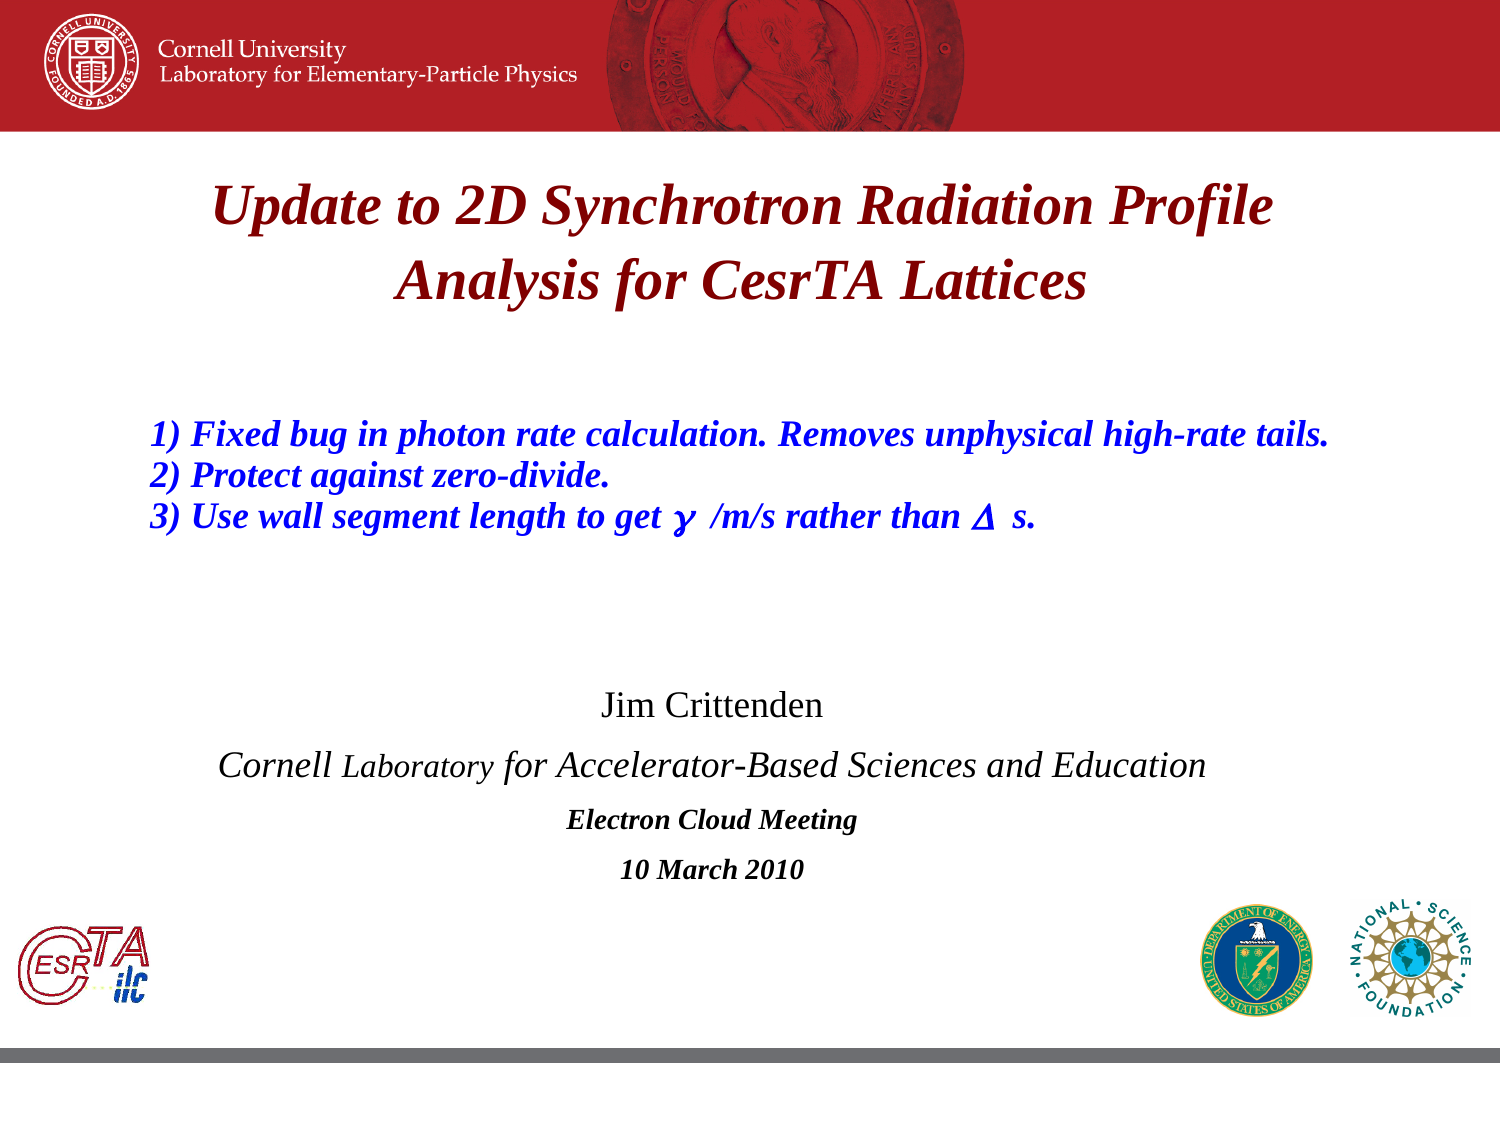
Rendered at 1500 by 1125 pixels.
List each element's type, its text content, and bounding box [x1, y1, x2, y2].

title Update to 2D Synchrotron Radiation Profile Analysis for CesrTA Lattices [22, 136, 1463, 338]
text_box 1) Fixed bug in photon rate calculation. Removes unphysical high-rate tails. 2) Protect against zero-divide. 3) Use wall segment length to get g /m/s rather than D s. [150, 412, 1351, 579]
picture [8, 899, 151, 1036]
picture [1200, 904, 1313, 1017]
picture [0, 0, 1500, 132]
picture [1350, 899, 1471, 1017]
subtitle Jim Crittenden Cornell Laboratory for Accelerator-Based Sciences and Education Electron Cloud Meeting 10 March 2010 [187, 675, 1238, 938]
